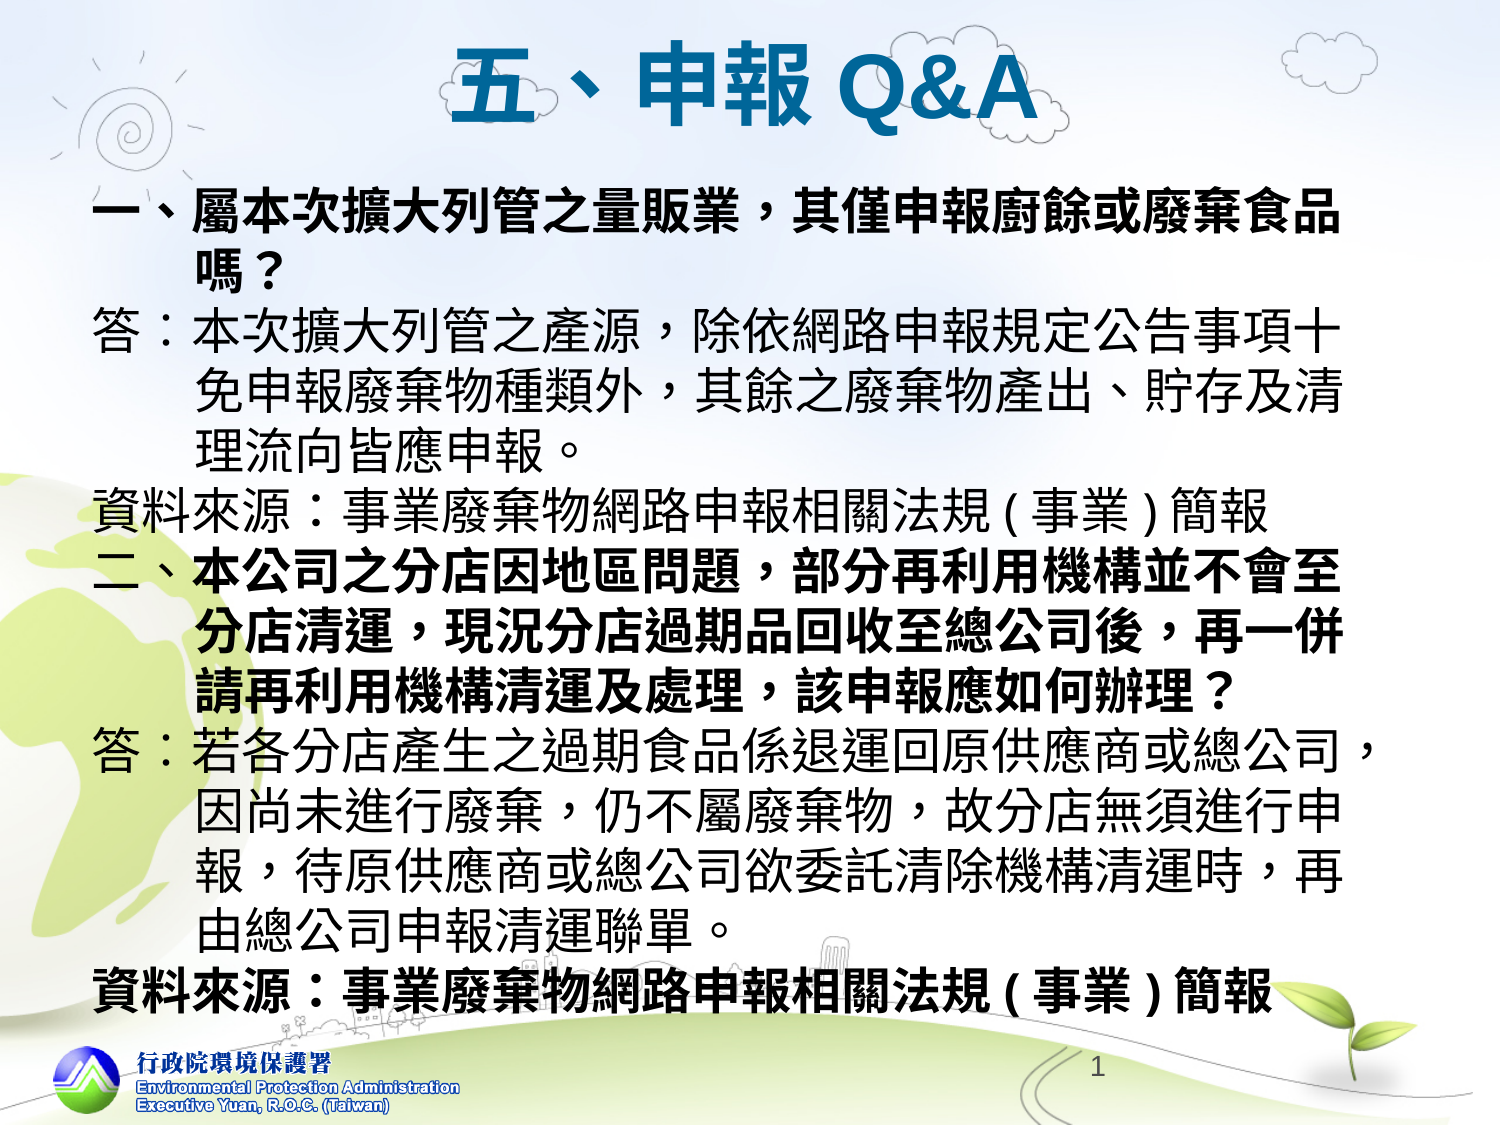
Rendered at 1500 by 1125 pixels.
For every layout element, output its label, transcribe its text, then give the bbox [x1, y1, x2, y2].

text_box 五、申報Q&A [41, 19, 1447, 207]
text_box 1 [1074, 1039, 1426, 1118]
text_box 一、屬本次擴大列管之量販業，其僅申報廚餘或廢棄食品嗎？ 答︰本次擴大列管之產源，除依網路申報規定公告事項十免申報廢棄物種類外，其餘之廢棄物產出、貯存及清理流向皆應申報。 資料來源：事業廢棄物網路申報相關法規(事業)簡報 二、本公司之分店因地區問題，部分再利用機構並不會至分店清運，現況分店過期品回收至總公司後，再一併請再利用機構清運及處理，該申報應如何辦理？ 答︰若各分店產生之過期食品係退運回原供應商或總公司，因尚未進行廢棄，仍不屬廢棄物，故分店無須進行申報，待原供應商或總公司欲委託清除機構清運時，再由總公司申報清運聯單。 資料來源：事業廢棄物網路申報相關法規(事業)簡報 [76, 171, 1377, 1035]
